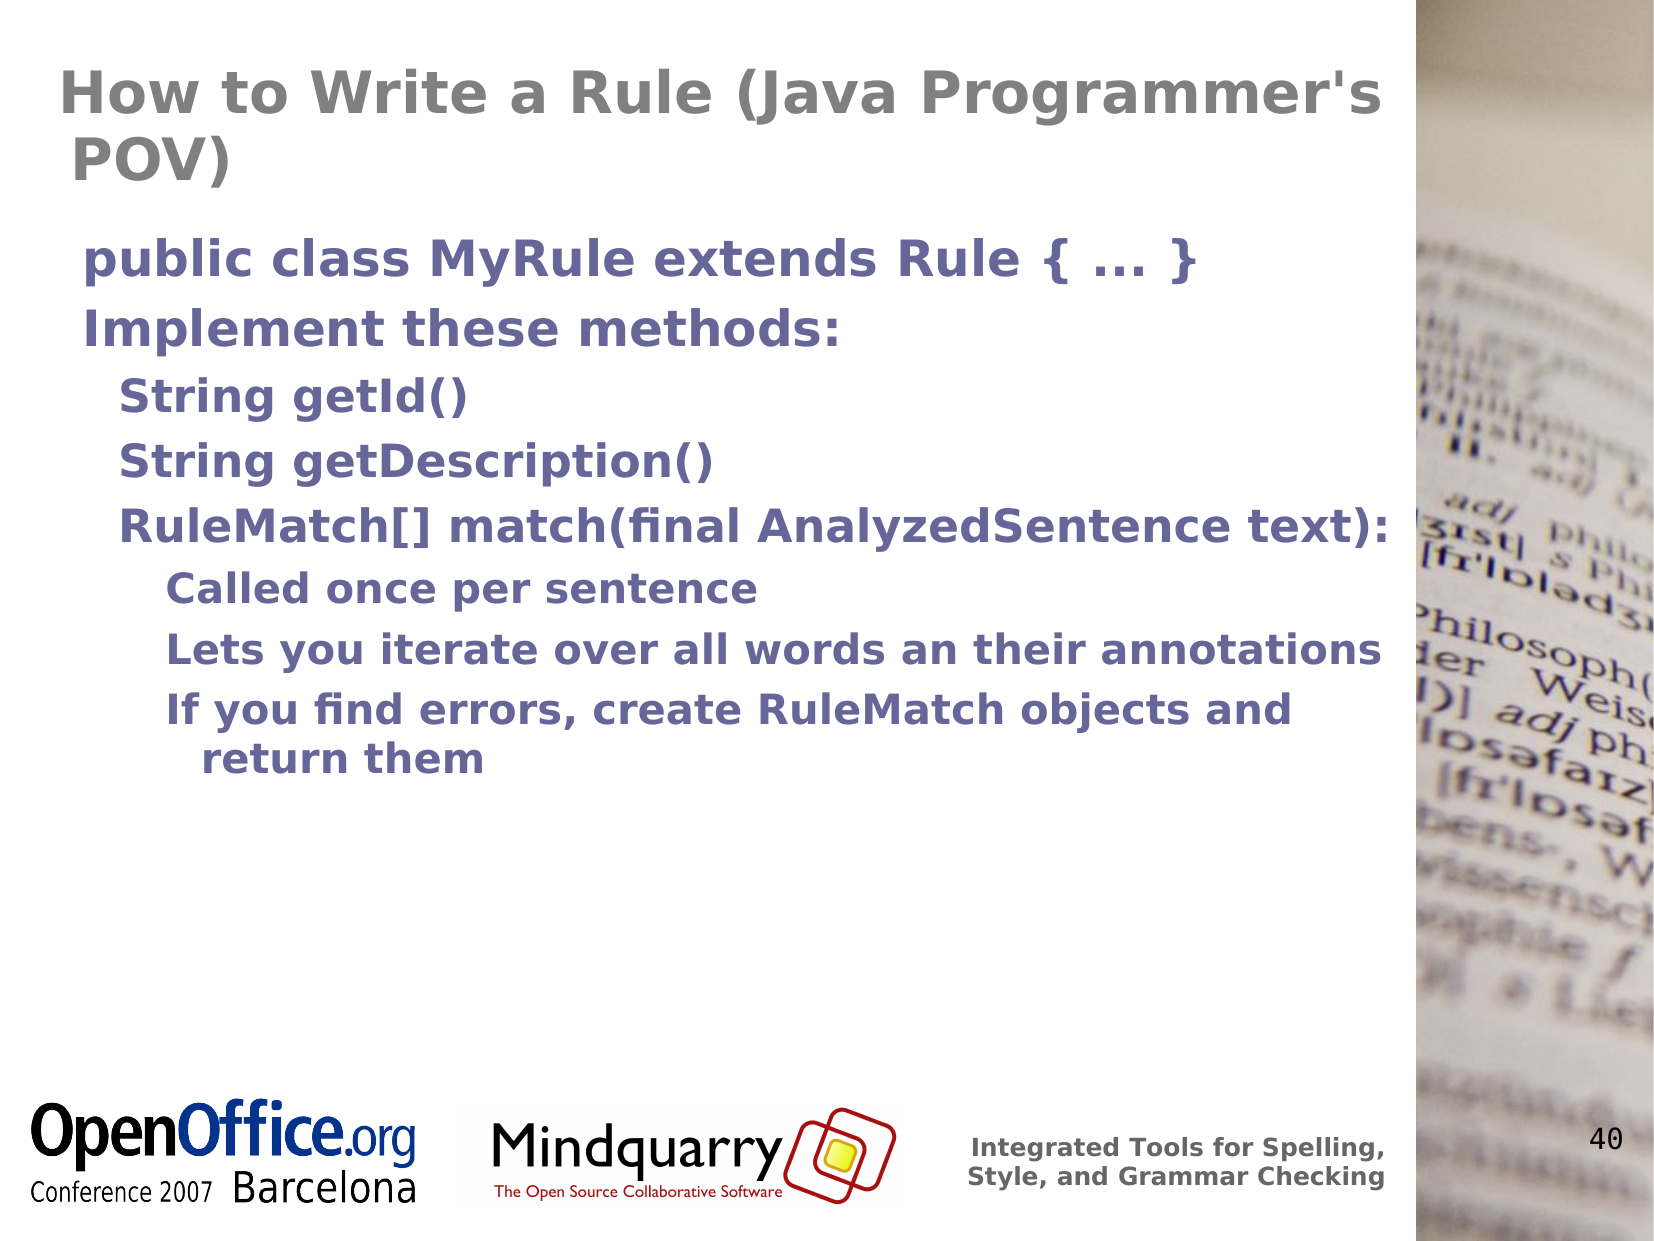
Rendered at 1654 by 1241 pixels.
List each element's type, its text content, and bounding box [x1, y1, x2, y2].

picture [460, 1107, 901, 1208]
picture [1416, 0, 1654, 1241]
picture [31, 1098, 415, 1203]
list How to Write a Rule (Java Programmer's POV) public class MyRule extends Rule { ... } Implement these methods: String getId() String getDescription() RuleMatch[] match(final AnalyzedSentence text): Called once per sentence Lets you iterate over all words an their annotations If you find errors, create RuleMatch objects and return them [59, 59, 1418, 934]
